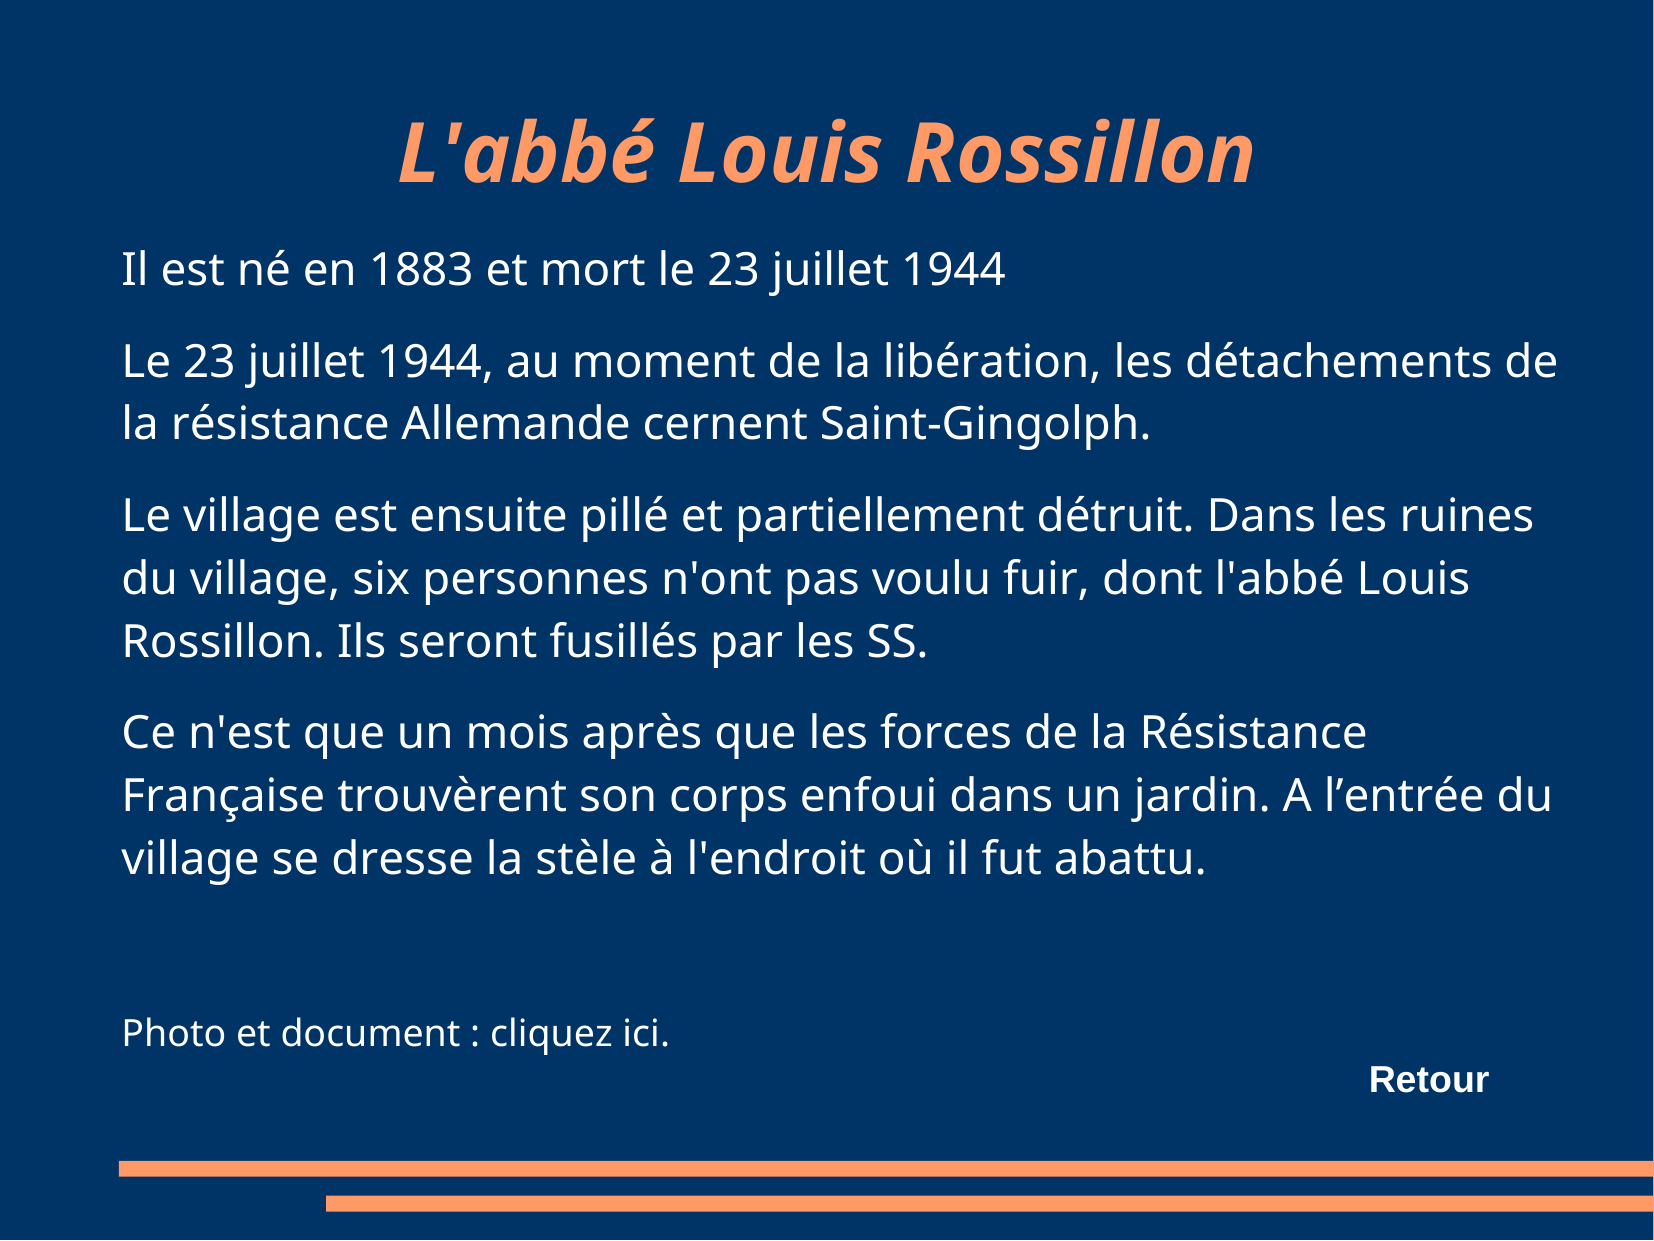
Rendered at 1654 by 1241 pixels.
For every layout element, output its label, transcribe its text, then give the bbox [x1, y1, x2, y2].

title L'abbé Louis Rossillon [121, 46, 1534, 236]
text_box Retour [1311, 1051, 1548, 1123]
list Il est né en 1883 et mort le 23 juillet 1944 Le 23 juillet 1944, au moment de la libération, les détachements de la résistance Allemande cernent Saint-Gingolph. Le village est ensuite pillé et partiellement détruit. Dans les ruines du village, six personnes n'ont pas voulu fuir, dont l'abbé Louis Rossillon. Ils seront fusillés par les SS. Ce n'est que un mois après que les forces de la Résistance Française trouvèrent son corps enfoui dans un jardin. A l’entrée du village se dresse la stèle à l'endroit où il fut abattu. Photo et document : cliquez ici. [121, 236, 1561, 1075]
